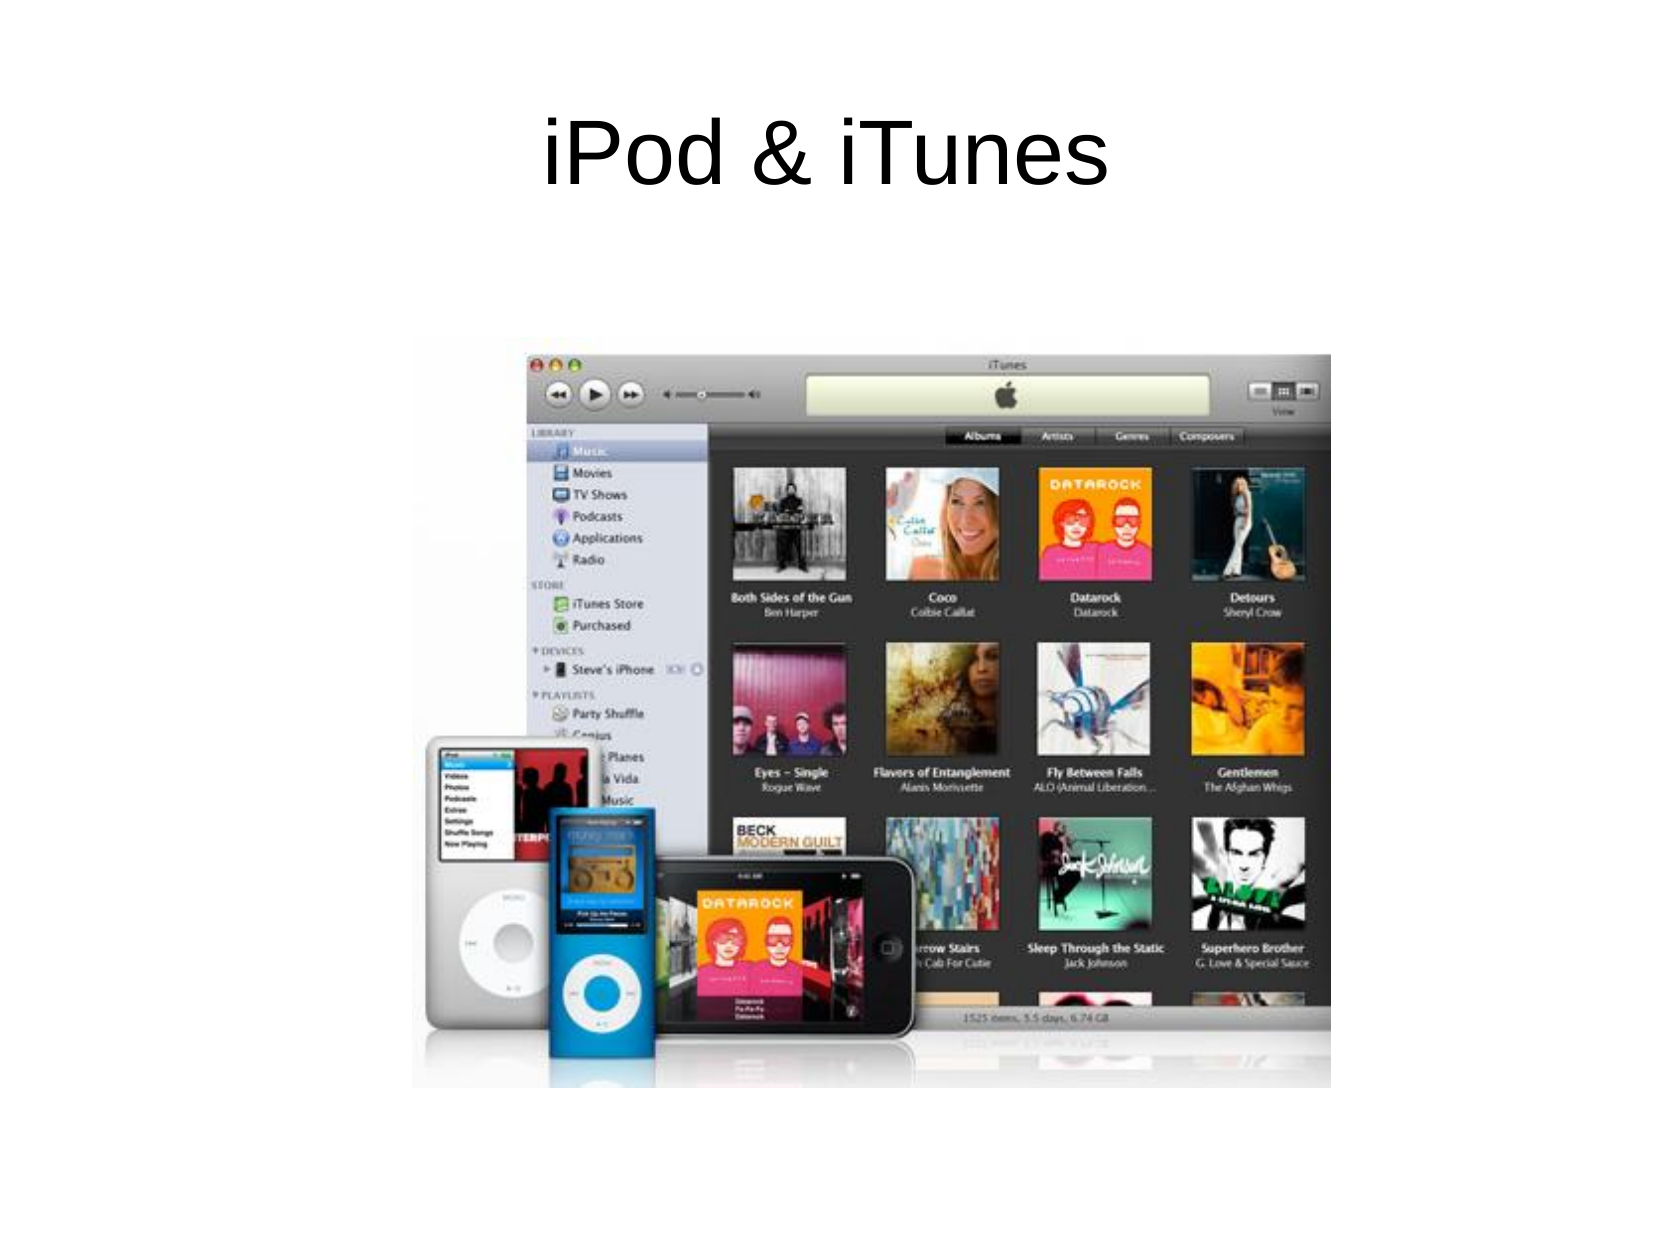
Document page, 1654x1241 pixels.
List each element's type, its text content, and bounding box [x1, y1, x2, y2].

picture [412, 337, 1331, 1088]
title iPod & iTunes [82, 49, 1571, 257]
